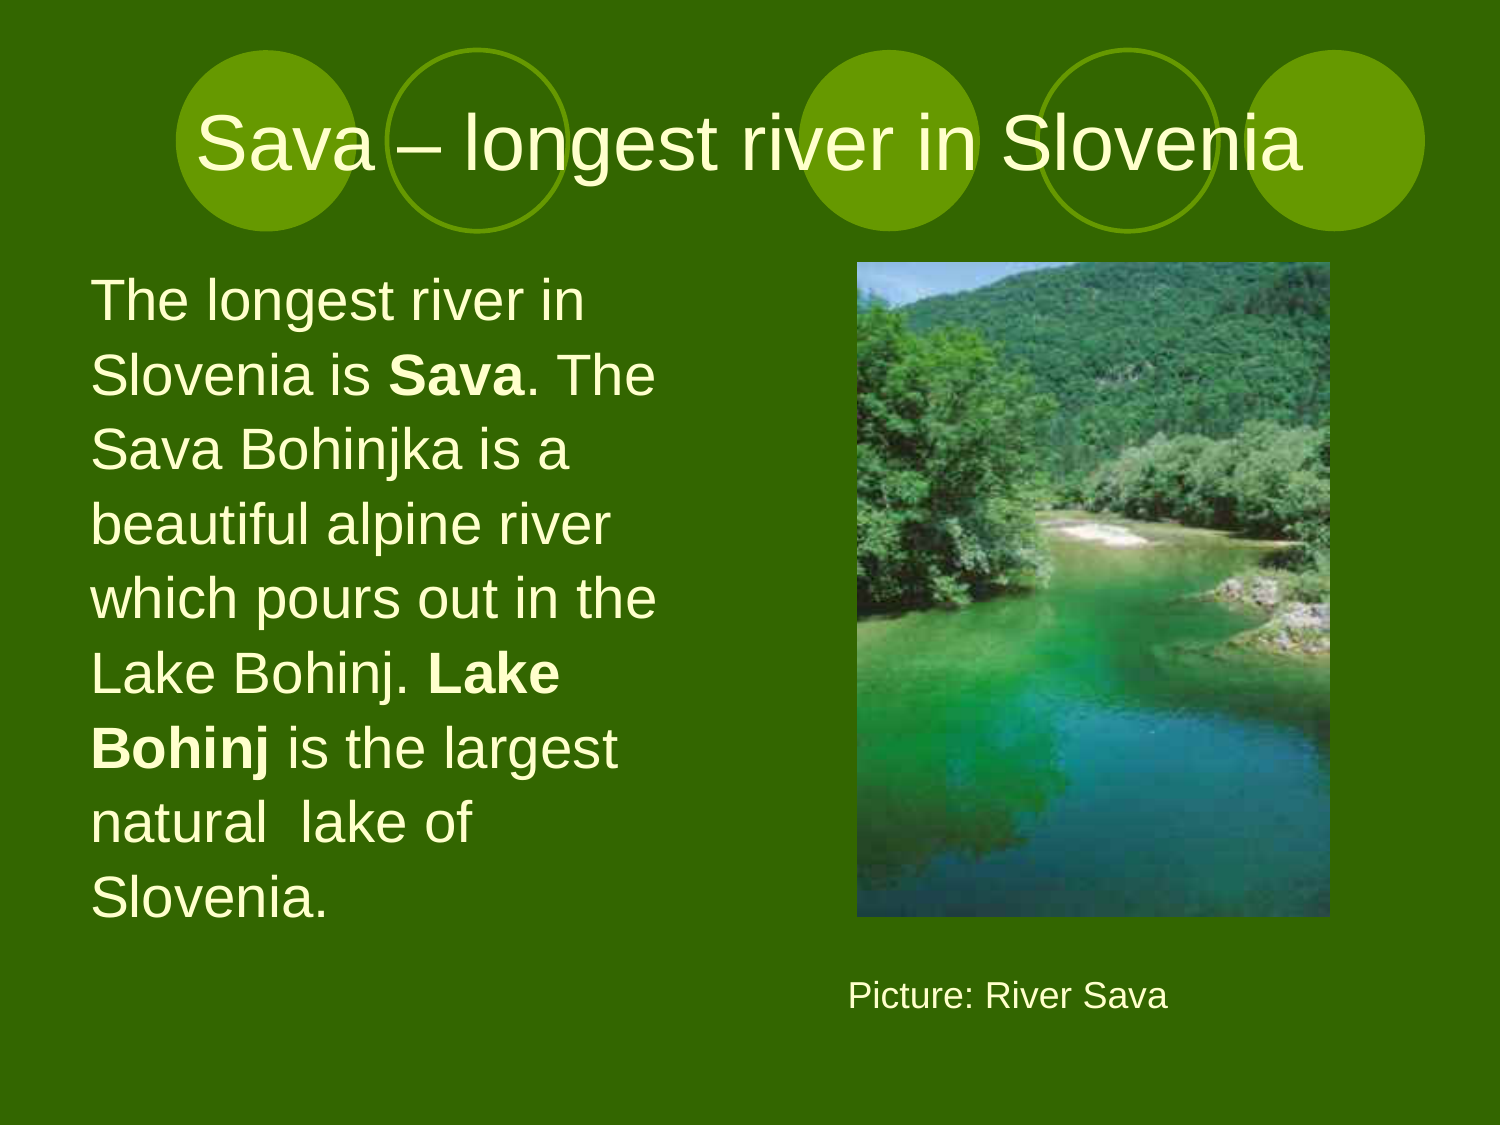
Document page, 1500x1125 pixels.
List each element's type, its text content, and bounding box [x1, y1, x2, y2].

list The longest river in Slovenia is Sava. The Sava Bohinjka is a beautiful alpine river which pours out in the Lake Bohinj. Lake Bohinj is the largest natural lake of Slovenia. [75, 262, 738, 1006]
title Sava – longest river in Slovenia [75, 45, 1425, 233]
picture [857, 262, 1330, 917]
text_box Picture: River Sava [832, 964, 1365, 1024]
